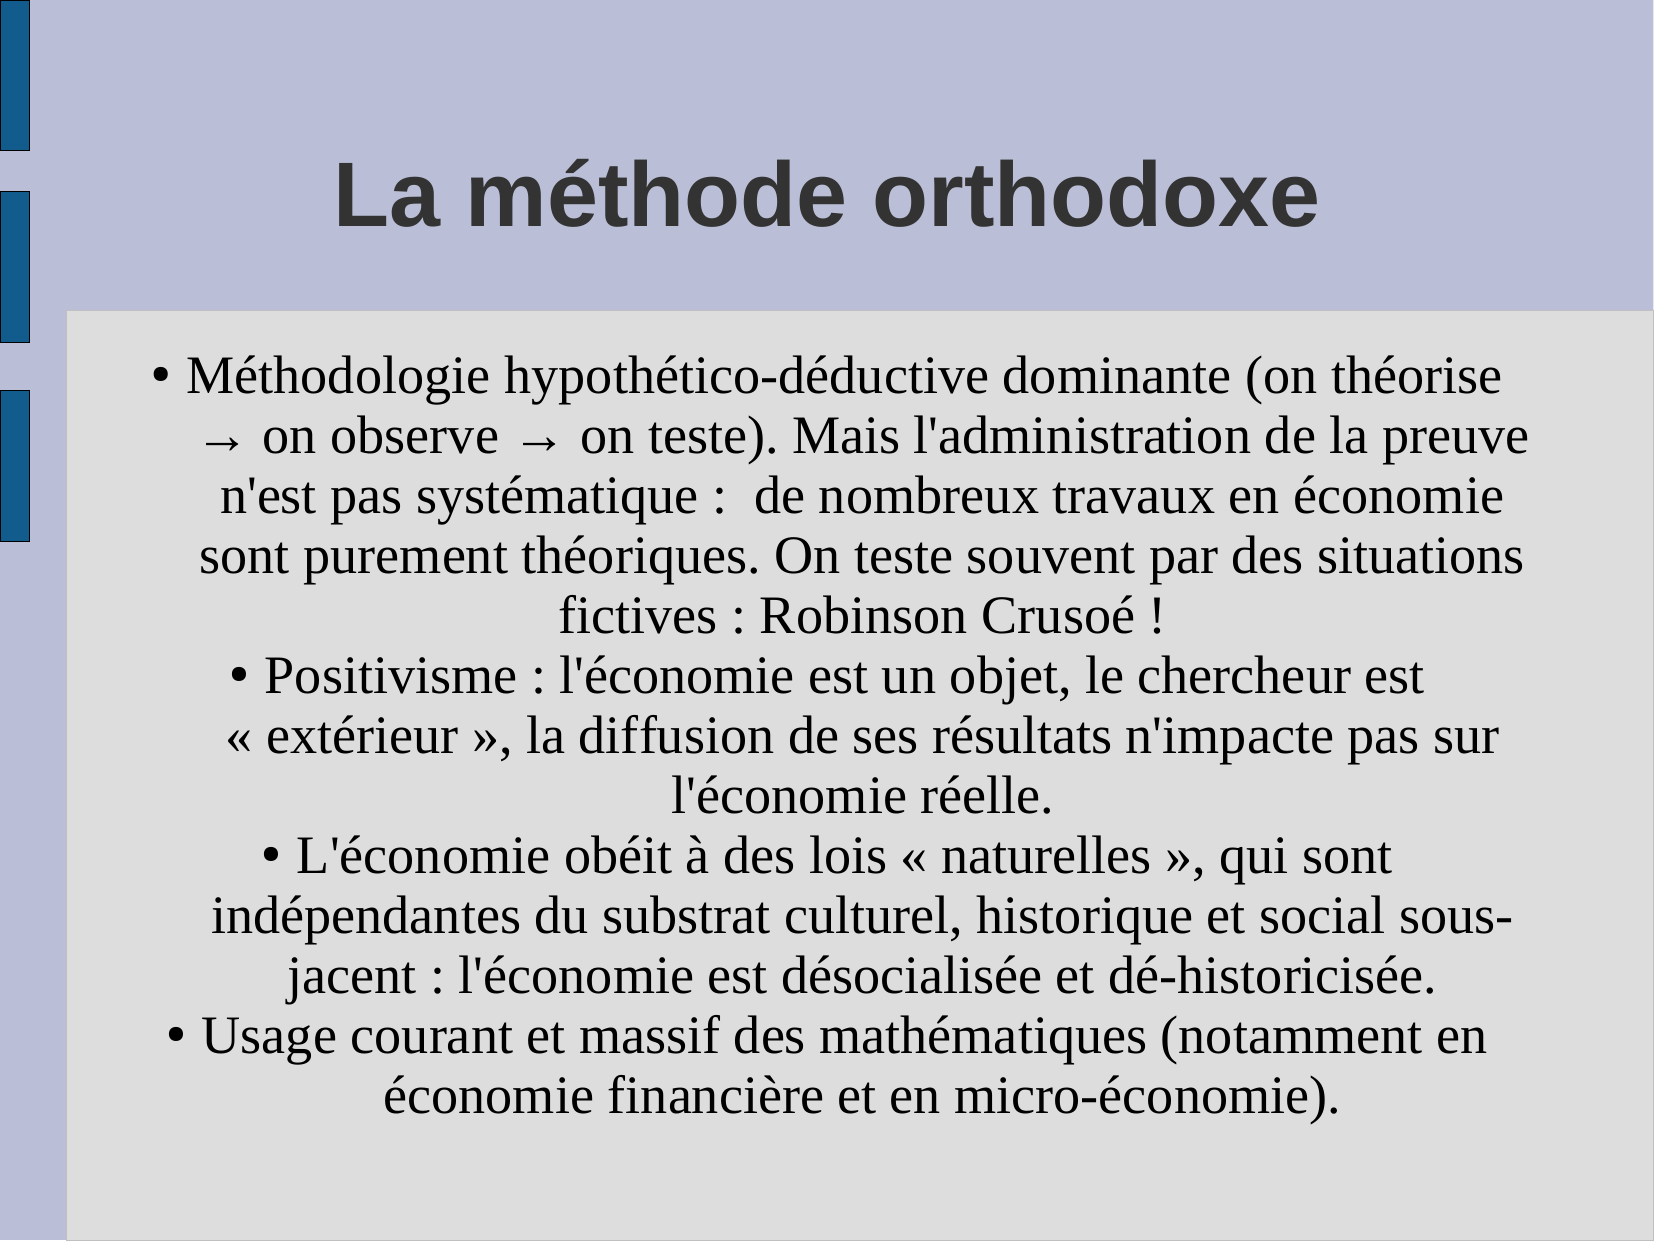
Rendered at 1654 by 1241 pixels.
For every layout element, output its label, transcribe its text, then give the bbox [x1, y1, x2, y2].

title La méthode orthodoxe [121, 98, 1534, 291]
subtitle Méthodologie hypothético-déductive dominante (on théorise → on observe → on teste). Mais l'administration de la preuve n'est pas systématique : de nombreux travaux en économie sont purement théoriques. On teste souvent par des situations fictives : Robinson Crusoé ! Positivisme : l'économie est un objet, le chercheur est « extérieur », la diffusion de ses résultats n'impacte pas sur l'économie réelle. L'économie obéit à des lois « naturelles », qui sont indépendantes du substrat culturel, historique et social sous-jacent : l'économie est désocialisée et dé-historicisée. Usage courant et massif des mathématiques (notamment en économie financière et en micro-économie). [121, 345, 1534, 1126]
